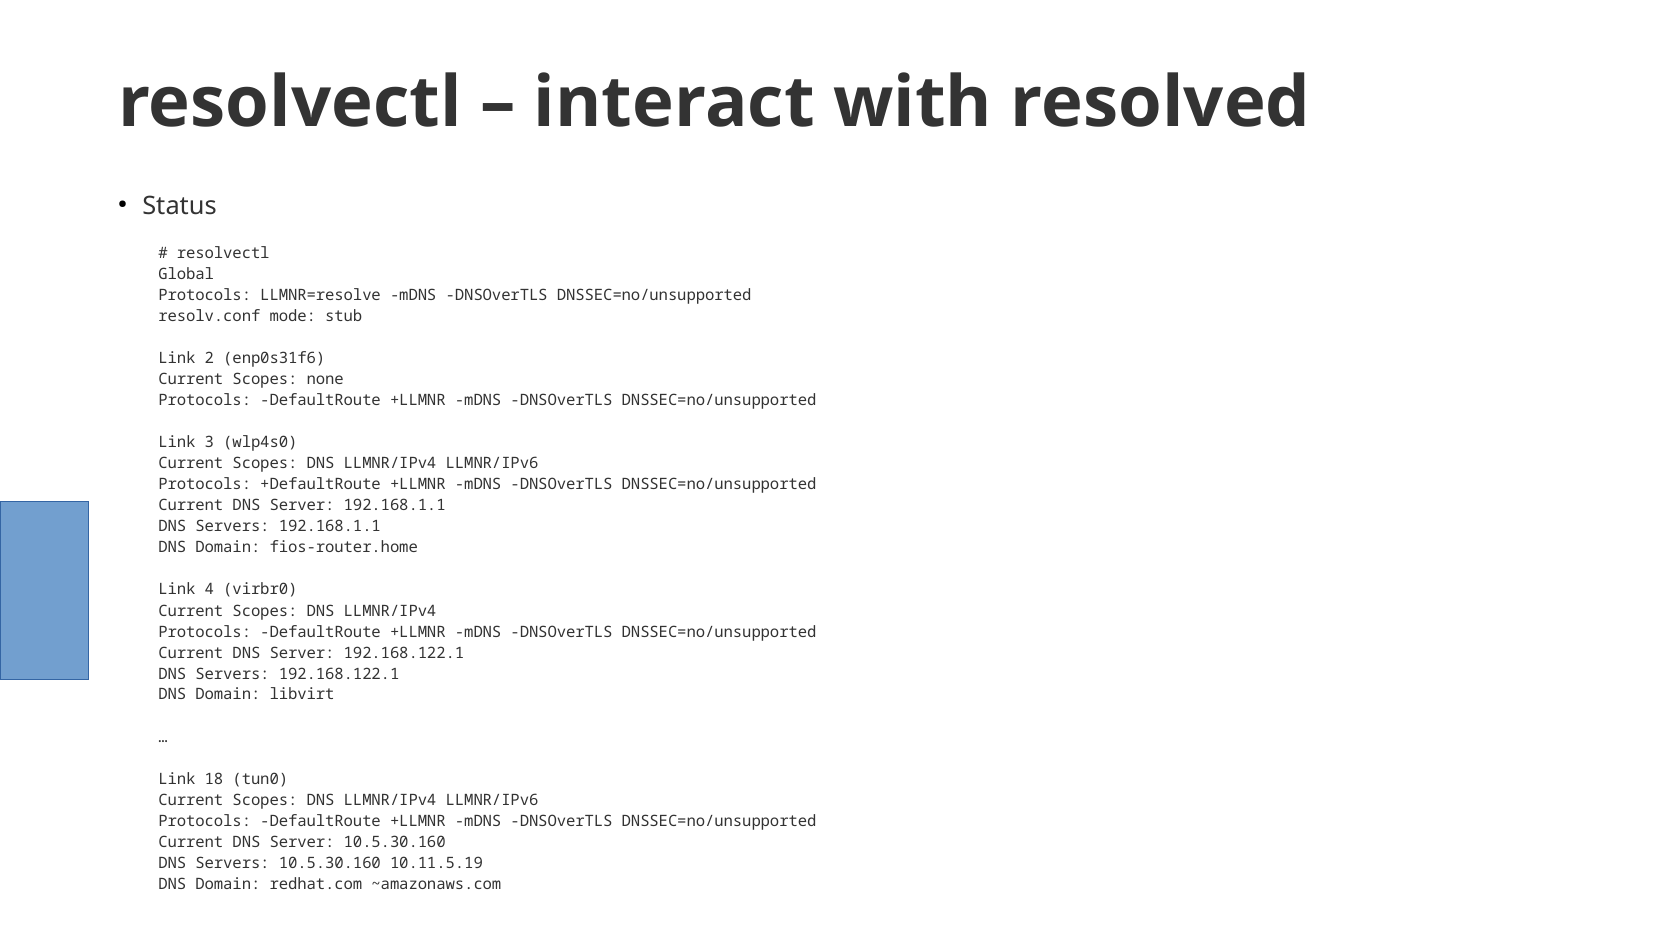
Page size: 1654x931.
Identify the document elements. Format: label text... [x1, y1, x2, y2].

title resolvectl – interact with resolved [118, 10, 1536, 187]
list Status # resolvectl Global Protocols: LLMNR=resolve -mDNS -DNSOverTLS DNSSEC=no/unsupported resolv.conf mode: stub Link 2 (enp0s31f6) Current Scopes: none Protocols: -DefaultRoute +LLMNR -mDNS -DNSOverTLS DNSSEC=no/unsupported Link 3 (wlp4s0) Current Scopes: DNS LLMNR/IPv4 LLMNR/IPv6 Protocols: +DefaultRoute +LLMNR -mDNS -DNSOverTLS DNSSEC=no/unsupported Current DNS Server: 192.168.1.1 DNS Servers: 192.168.1.1 DNS Domain: fios-router.home Link 4 (virbr0) Current Scopes: DNS LLMNR/IPv4 Protocols: -DefaultRoute +LLMNR -mDNS -DNSOverTLS DNSSEC=no/unsupported Current DNS Server: 192.168.122.1 DNS Servers: 192.168.122.1 DNS Domain: libvirt … Link 18 (tun0) Current Scopes: DNS LLMNR/IPv4 LLMNR/IPv6 Protocols: -DefaultRoute +LLMNR -mDNS -DNSOverTLS DNSSEC=no/unsupported Current DNS Server: 10.5.30.160 DNS Servers: 10.5.30.160 10.11.5.19 DNS Domain: redhat.com ~amazonaws.com [118, 187, 1536, 901]
